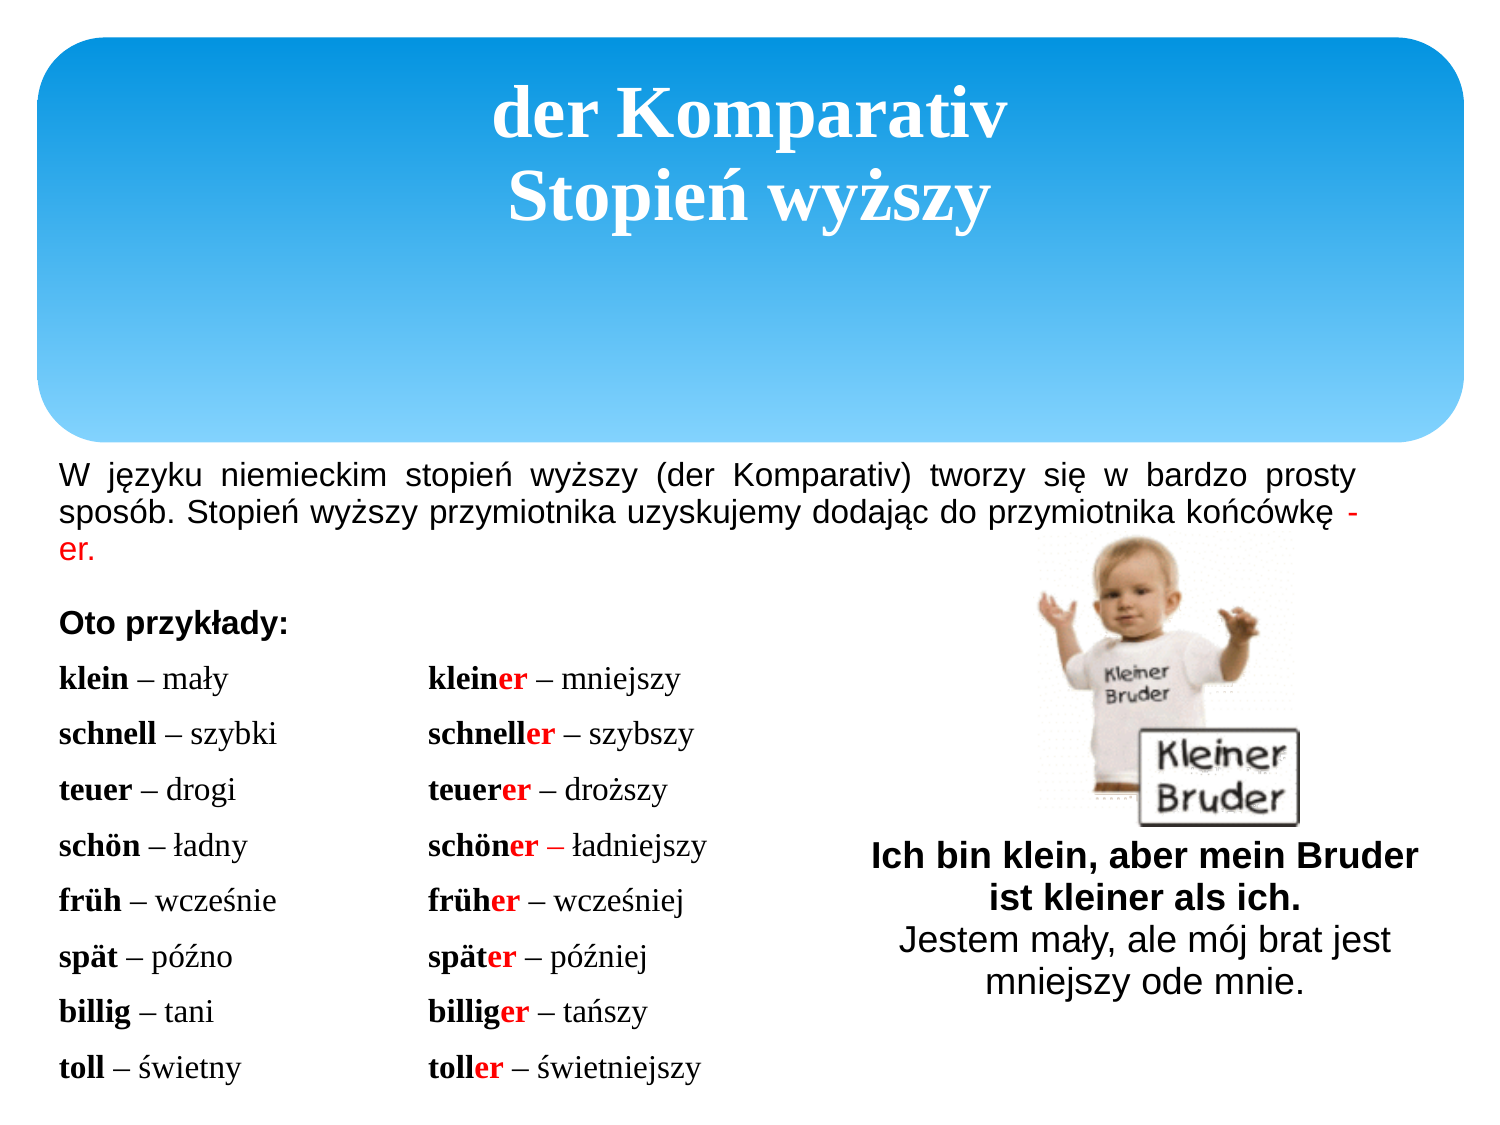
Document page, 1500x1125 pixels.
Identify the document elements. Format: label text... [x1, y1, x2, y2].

title der Komparativ Stopień wyższy [75, 55, 1425, 261]
text_box Ich bin klein, aber mein Bruder ist kleiner als ich. Jestem mały, ale mój brat jest mniejszy ode mnie. [856, 826, 1435, 1013]
subtitle W języku niemieckim stopień wyższy (der Komparativ) tworzy się w bardzo prosty sposób. Stopień wyższy przymiotnika uzyskujemy dodając do przymiotnika końcówkę -er. Oto przykłady: klein – mały kleiner – mniejszy schnell – szybki schneller – szybszy teuer – drogi teuerer – droższy schön – ładny schöner – ładniejszy früh – wcześnie früher – wcześniej spät – późno später – później billig – tani billiger – tańszy toll – świetny toller – świetniejszy [59, 446, 1359, 1125]
picture [1033, 531, 1300, 827]
